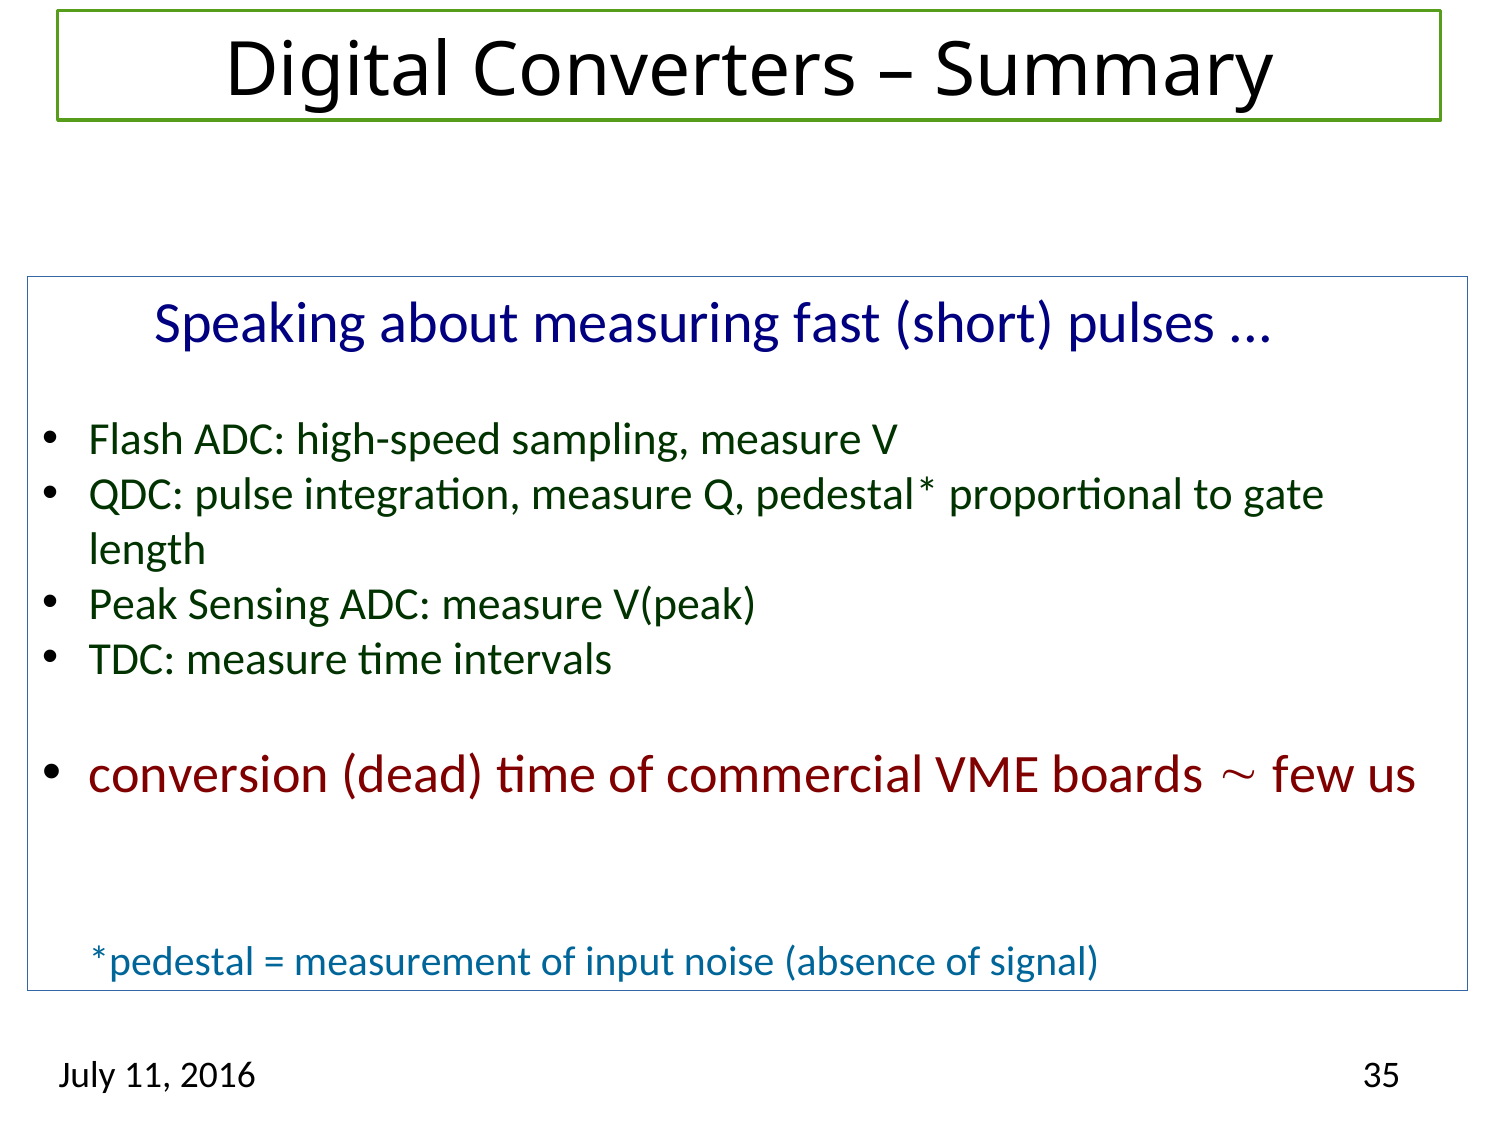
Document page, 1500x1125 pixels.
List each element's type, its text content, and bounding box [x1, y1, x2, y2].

text_box Speaking about measuring fast (short) pulses ... Flash ADC: high-speed sampling, measure V QDC: pulse integration, measure Q, pedestal* proportional to gate length Peak Sensing ADC: measure V(peak) TDC: measure time intervals conversion (dead) time of commercial VME boards ~ few us *pedestal = measurement of input noise (absence of signal) [27, 276, 1468, 936]
title Digital Converters – Summary [57, 10, 1441, 121]
